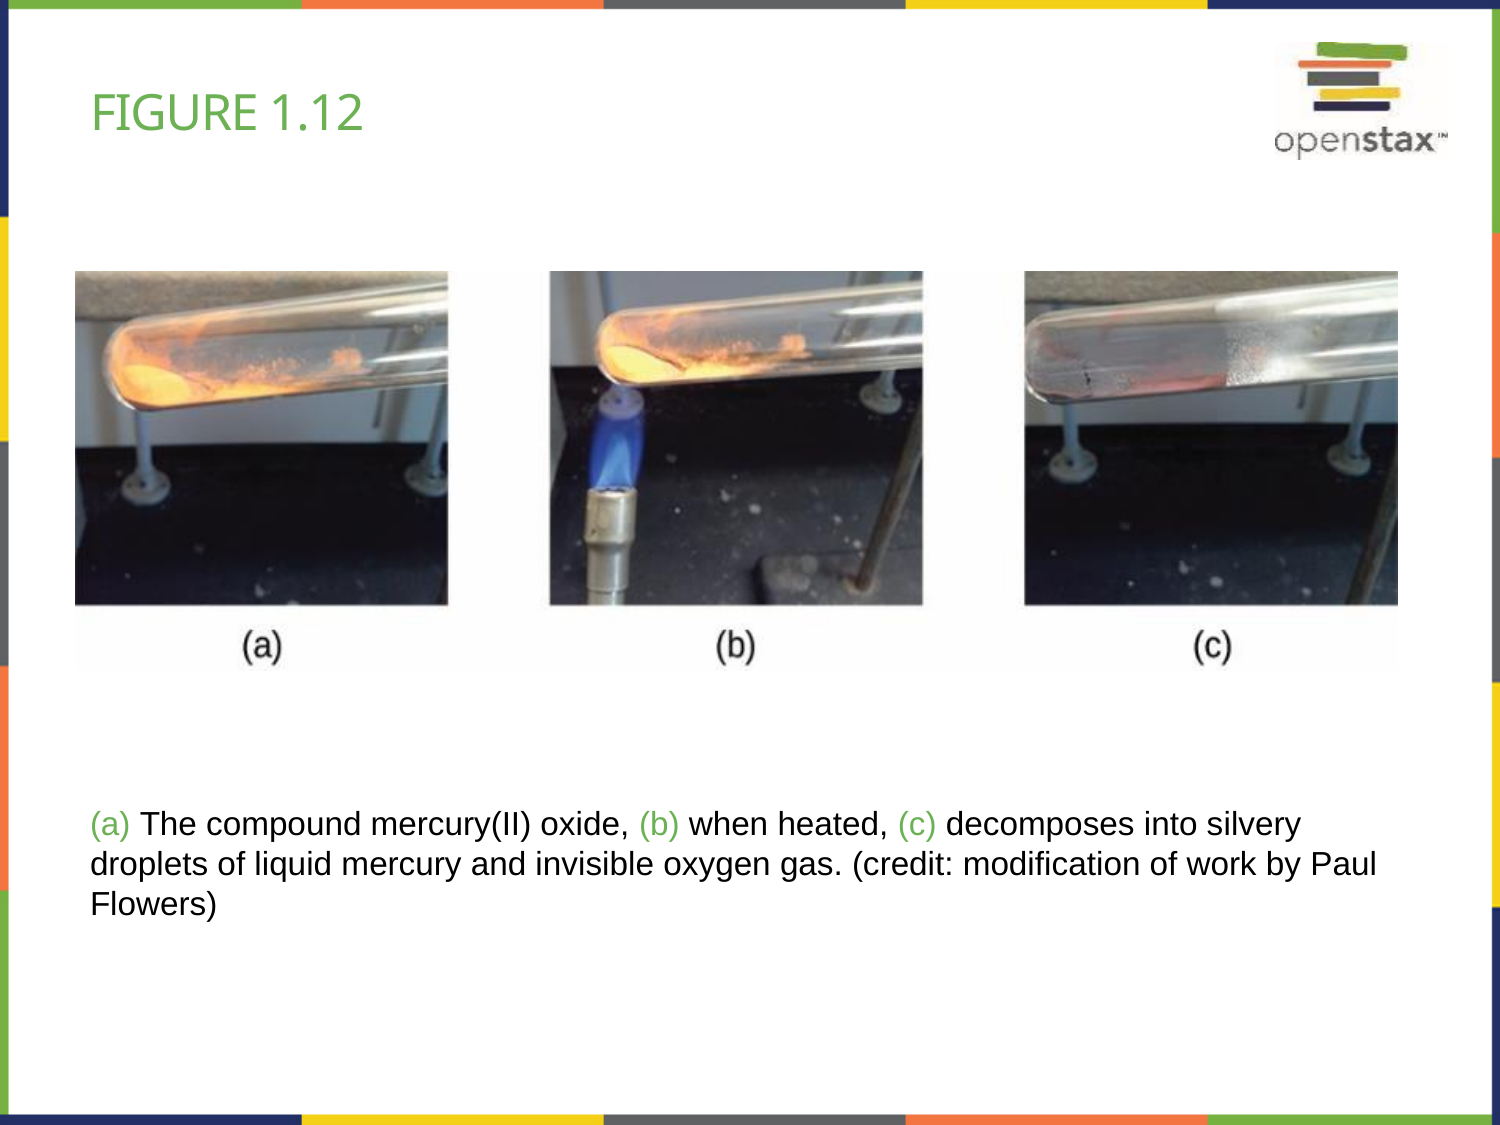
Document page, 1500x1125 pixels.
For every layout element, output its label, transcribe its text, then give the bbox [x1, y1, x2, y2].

picture [0, 0, 1500, 1125]
list (a) The compound mercury(II) oxide, (b) when heated, (c) decomposes into silvery droplets of liquid mercury and invisible oxygen gas. (credit: modification of work by Paul Flowers) [75, 794, 1398, 986]
title Figure 1.12 [75, 39, 1398, 148]
